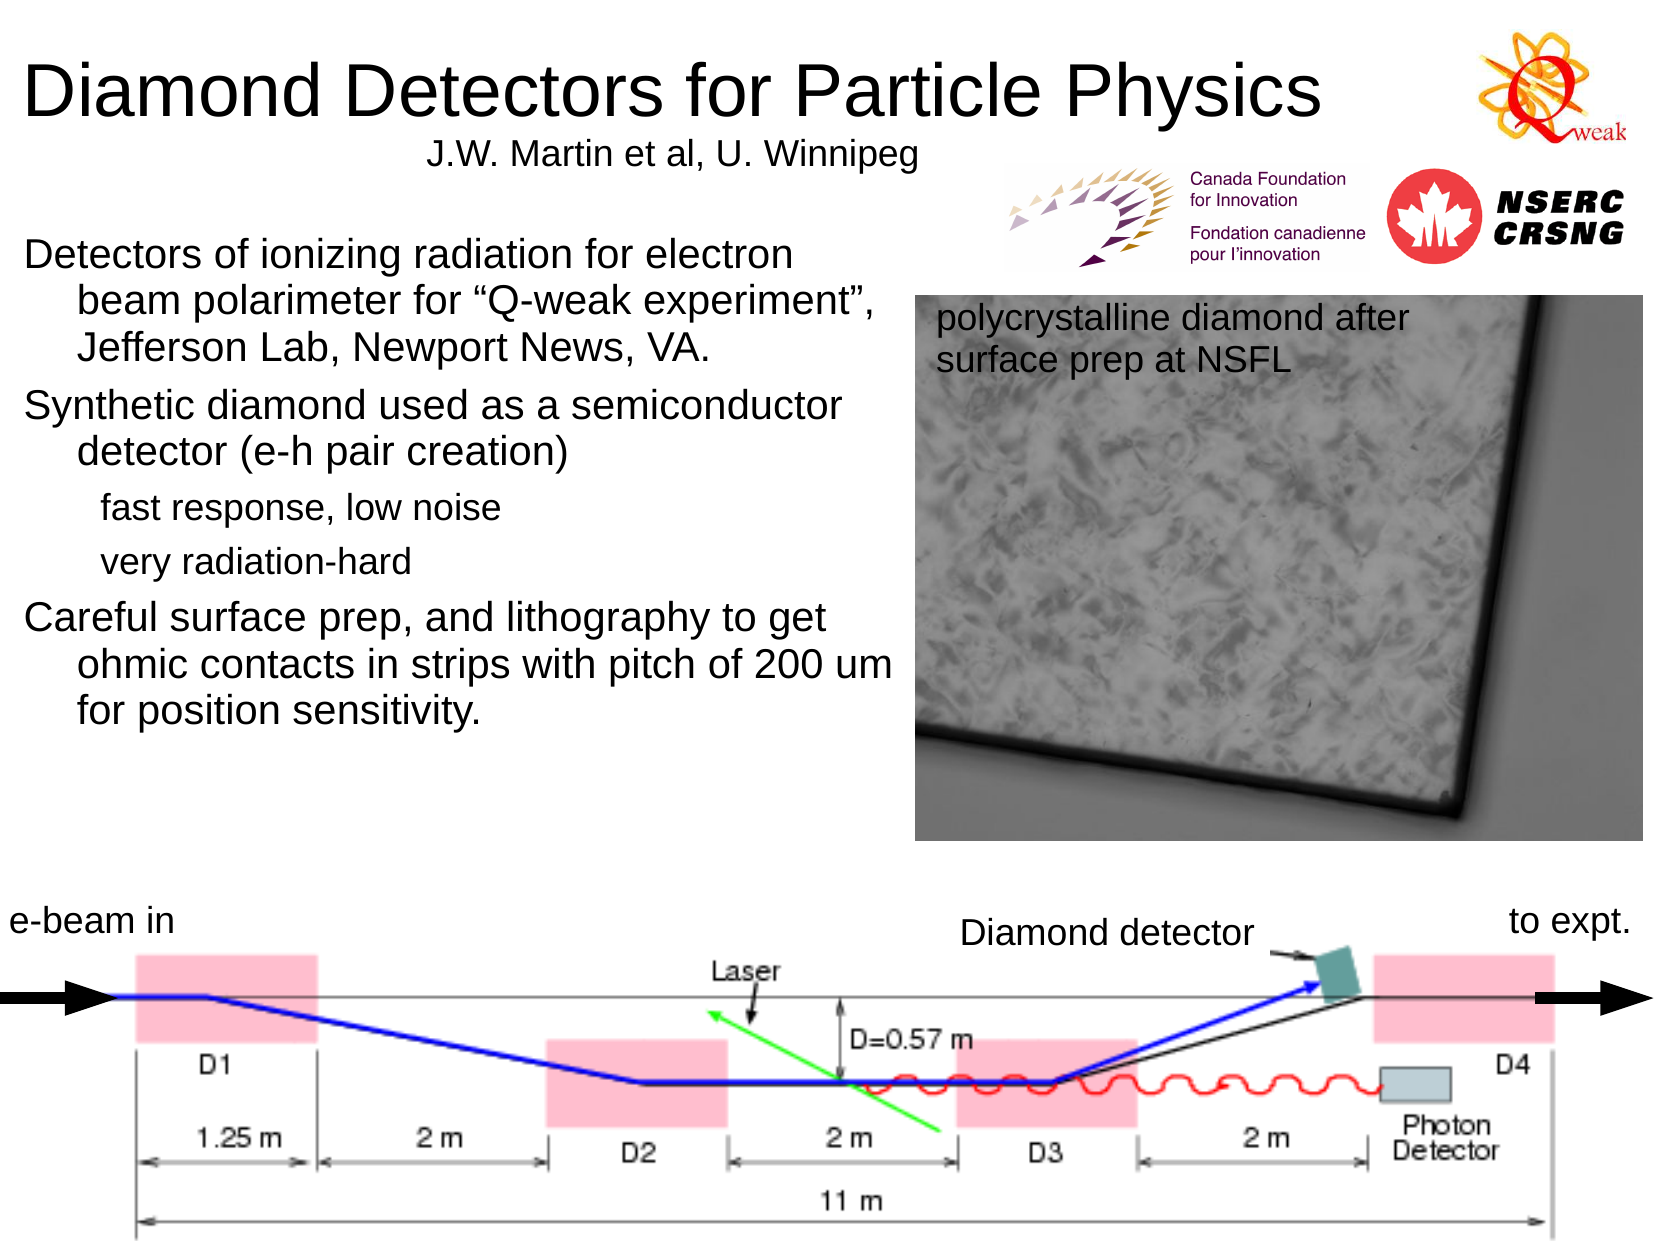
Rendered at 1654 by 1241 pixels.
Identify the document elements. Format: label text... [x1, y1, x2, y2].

picture [1382, 160, 1636, 273]
title Diamond Detectors for Particle Physics J.W. Martin et al, U. Winnipeg [0, 15, 1418, 208]
text_box polycrystalline diamond after surface prep at NSFL [921, 289, 1426, 398]
list Detectors of ionizing radiation for electron beam polarimeter for “Q-weak experiment”, Jefferson Lab, Newport News, VA. Synthetic diamond used as a semiconductor detector (e-h pair creation) fast response, low noise very radiation-hard Careful surface prep, and lithography to get ohmic contacts in strips with pitch of 200 um for position sensitivity. [5, 230, 898, 931]
picture [915, 295, 1643, 841]
text_box e-beam in [0, 891, 190, 954]
picture [1004, 163, 1370, 272]
picture [83, 931, 1571, 1241]
text_box Diamond detector [944, 903, 1270, 965]
text_box to expt. [1494, 891, 1646, 954]
picture [1476, 29, 1626, 144]
